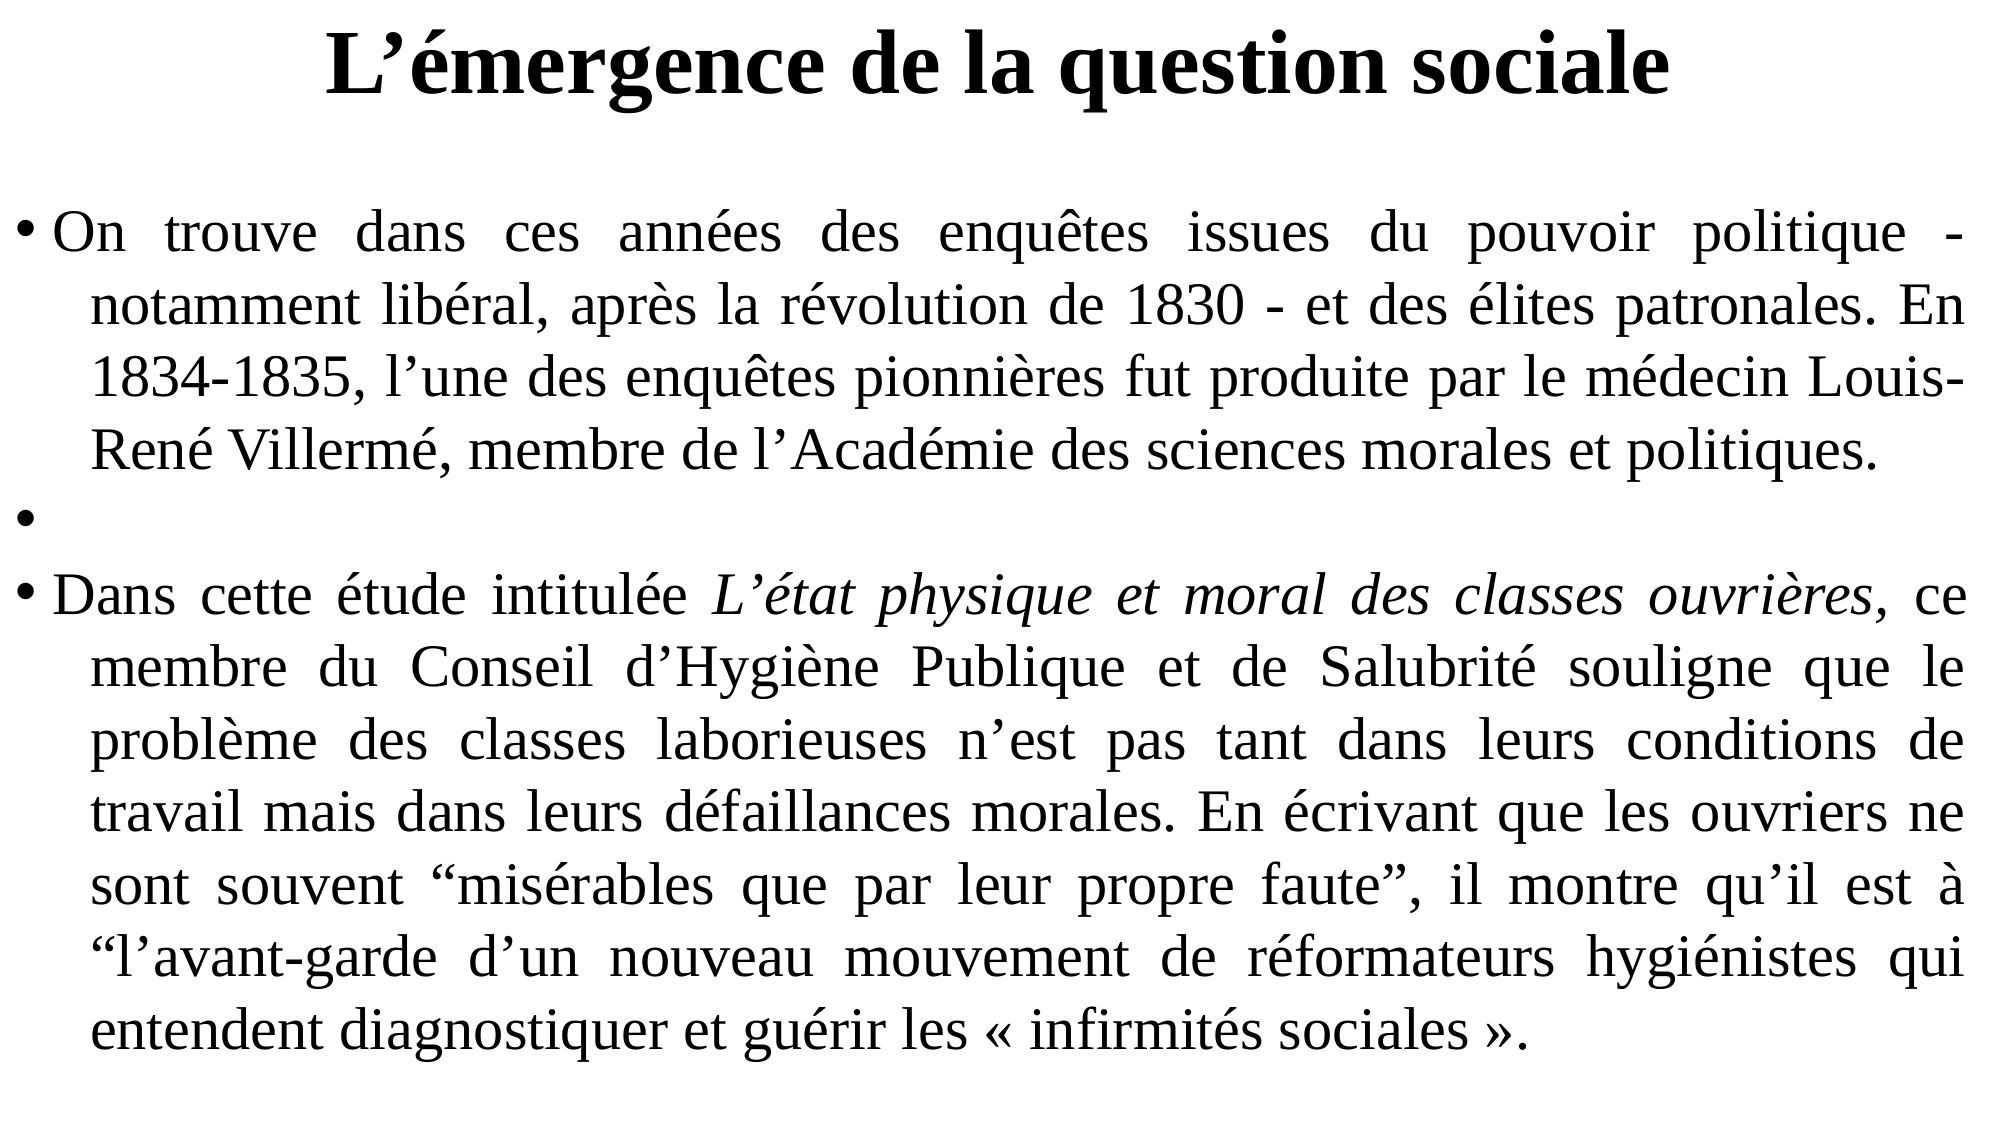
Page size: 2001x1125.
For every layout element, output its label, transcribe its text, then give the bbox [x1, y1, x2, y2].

list On trouve dans ces années des enquêtes issues du pouvoir politique - notamment libéral, après la révolution de 1830 - et des élites patronales. En 1834-1835, l’une des enquêtes pionnières fut produite par le médecin Louis-René Villermé, membre de l’Académie des sciences morales et politiques. Dans cette étude intitulée L’état physique et moral des classes ouvrières, ce membre du Conseil d’Hygiène Publique et de Salubrité souligne que le problème des classes laborieuses n’est pas tant dans leurs conditions de travail mais dans leurs défaillances morales. En écrivant que les ouvriers ne sont souvent “misérables que par leur propre faute”, il montre qu’il est à “l’avant-garde d’un nouveau mouvement de réformateurs hygiénistes qui entendent diagnostiquer et guérir les « infirmités sociales ». [0, 183, 2000, 1125]
title L’émergence de la question sociale [249, 0, 1750, 129]
